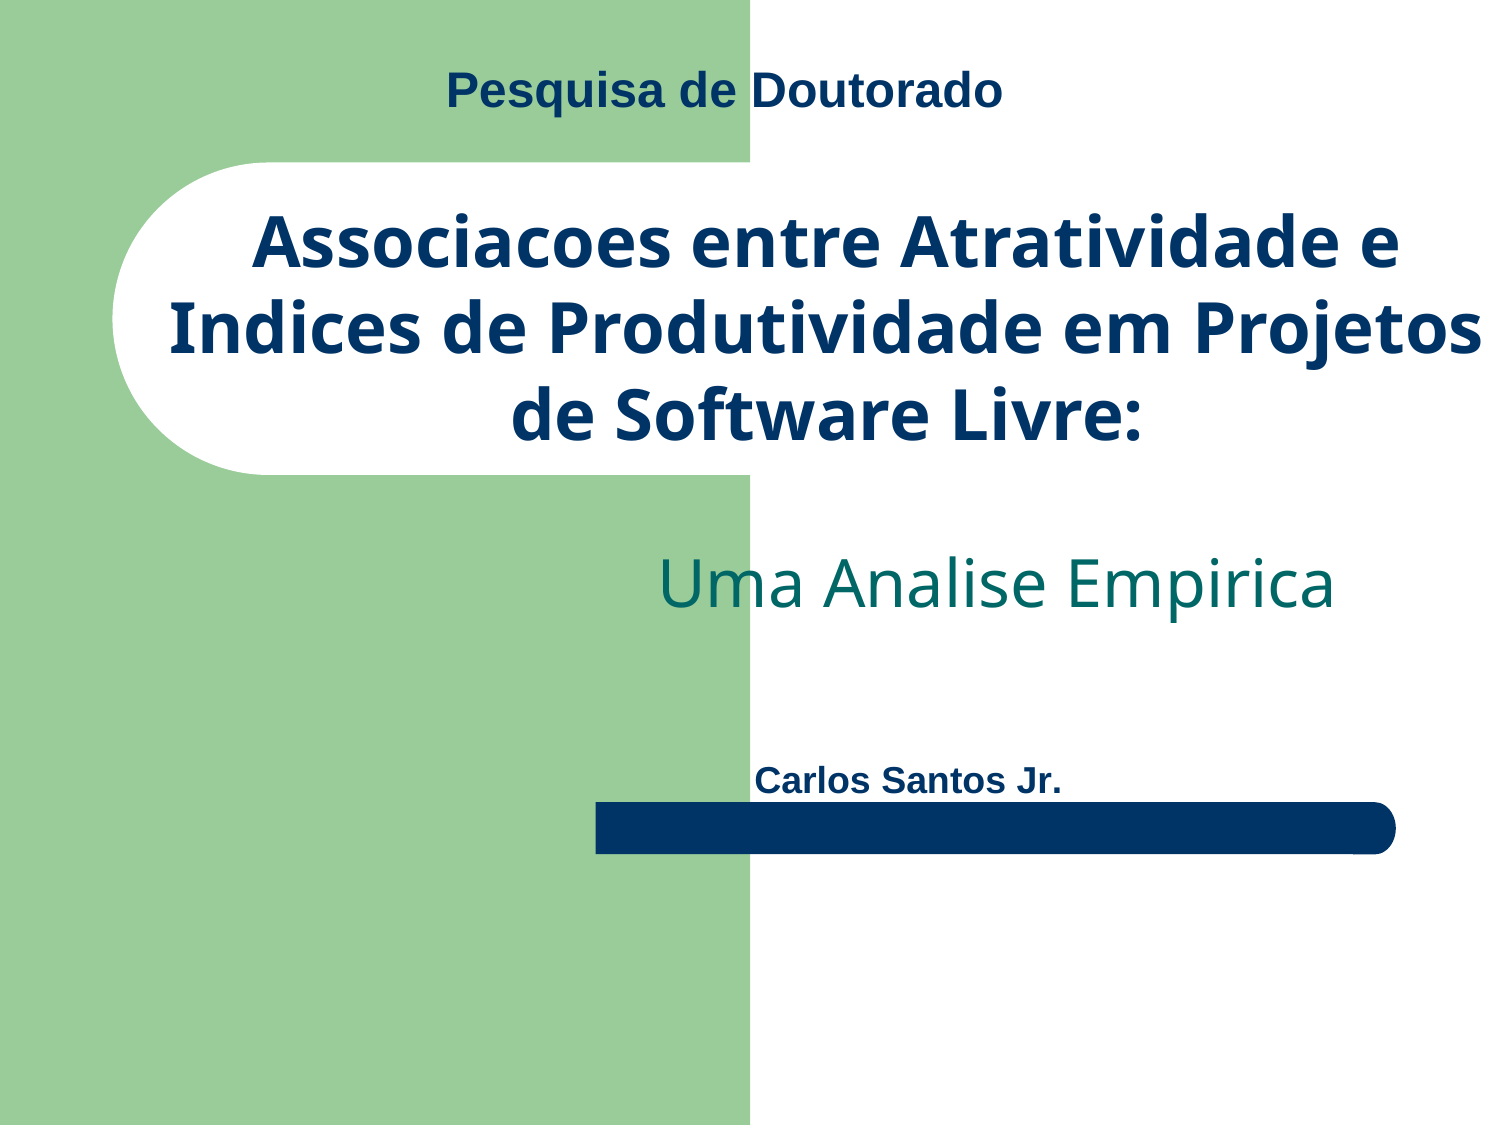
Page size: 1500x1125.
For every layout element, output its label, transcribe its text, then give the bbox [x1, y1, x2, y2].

text_box Pesquisa de Doutorado [174, 49, 1276, 126]
title Associacoes entre Atratividade e Indices de Produtividade em Projetos de Software Livre: [150, 204, 1500, 451]
text_box Carlos Santos Jr. [739, 747, 1378, 809]
text_box Uma Analise Empirica [262, 526, 1492, 635]
